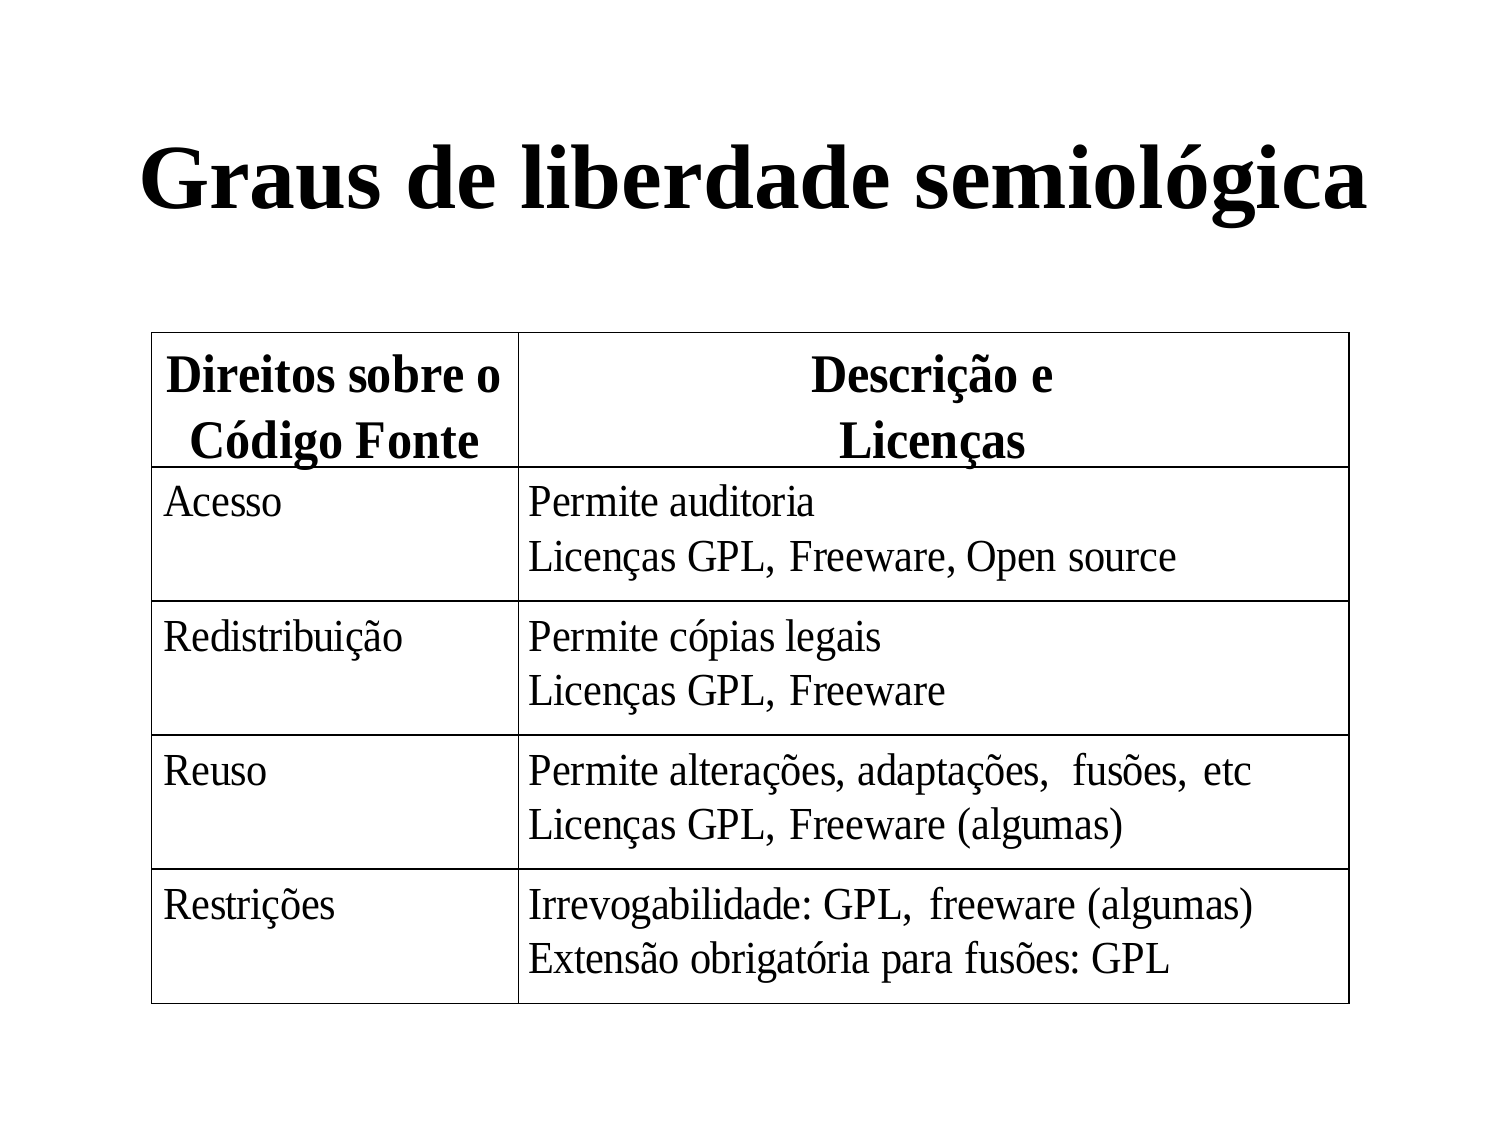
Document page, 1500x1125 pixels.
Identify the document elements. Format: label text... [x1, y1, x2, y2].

title Graus de liberdade semiológica [105, 83, 1403, 271]
chart [147, 331, 1375, 1035]
